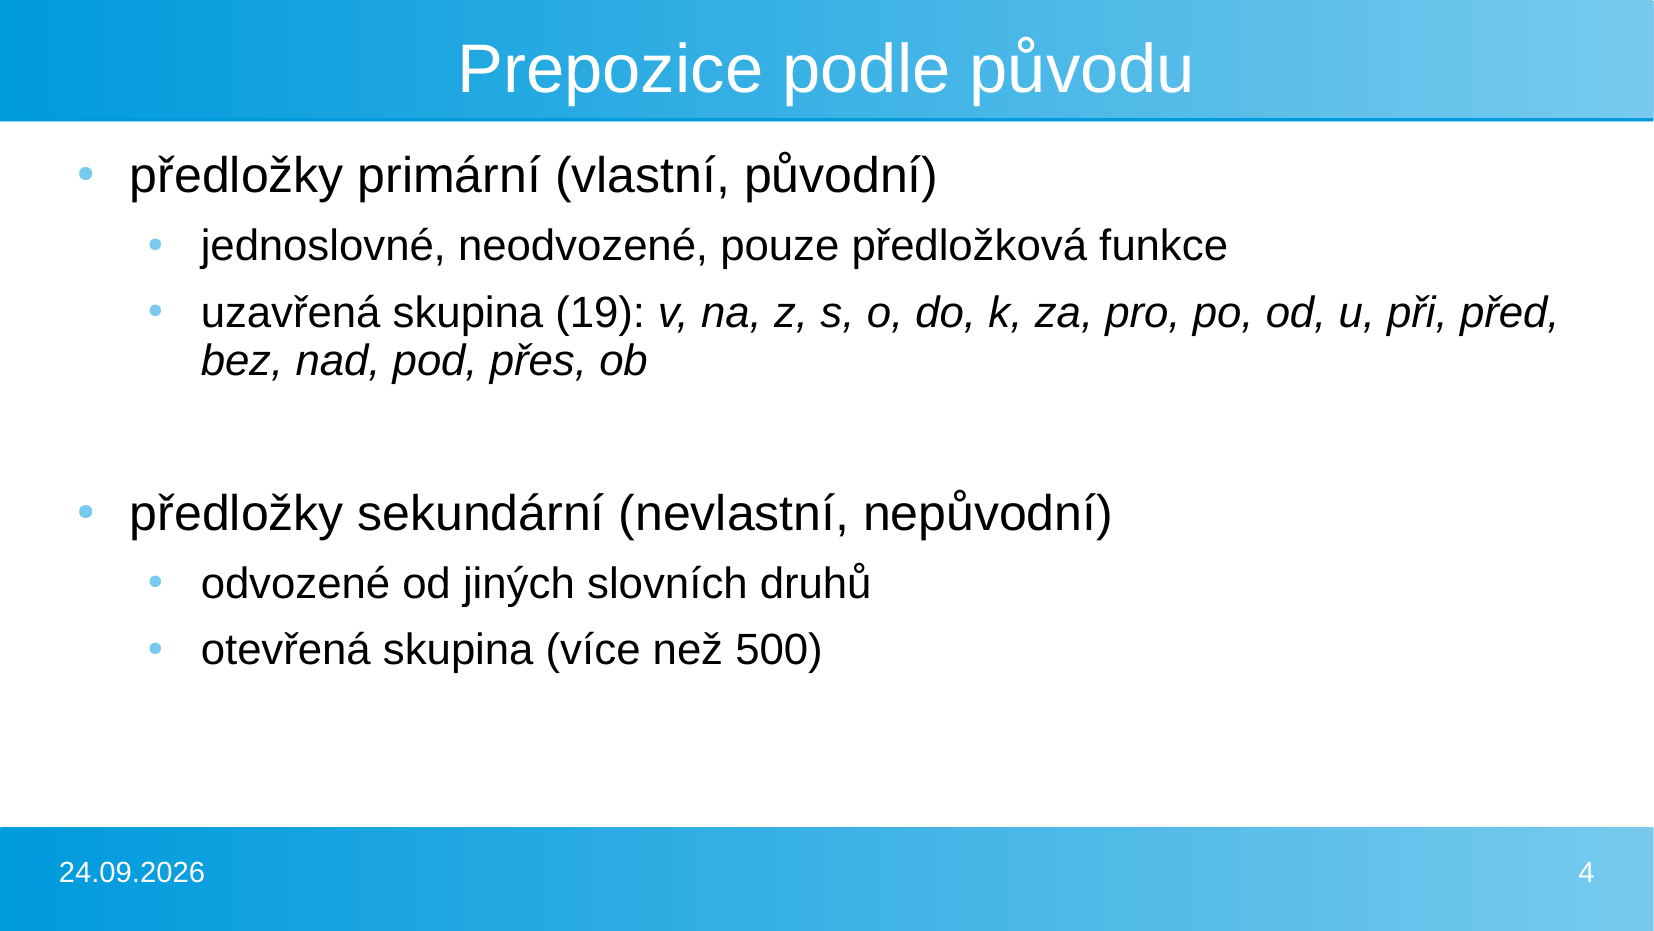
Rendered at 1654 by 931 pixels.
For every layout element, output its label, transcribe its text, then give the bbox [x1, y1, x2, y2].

list předložky primární (vlastní, původní) jednoslovné, neodvozené, pouze předložková funkce uzavřená skupina (19): v, na, z, s, o, do, k, za, pro, po, od, u, při, před, bez, nad, pod, přes, ob předložky sekundární (nevlastní, nepůvodní) odvozené od jiných slovních druhů otevřená skupina (více než 500) [59, 147, 1595, 857]
title Prepozice podle původu [59, 29, 1595, 108]
